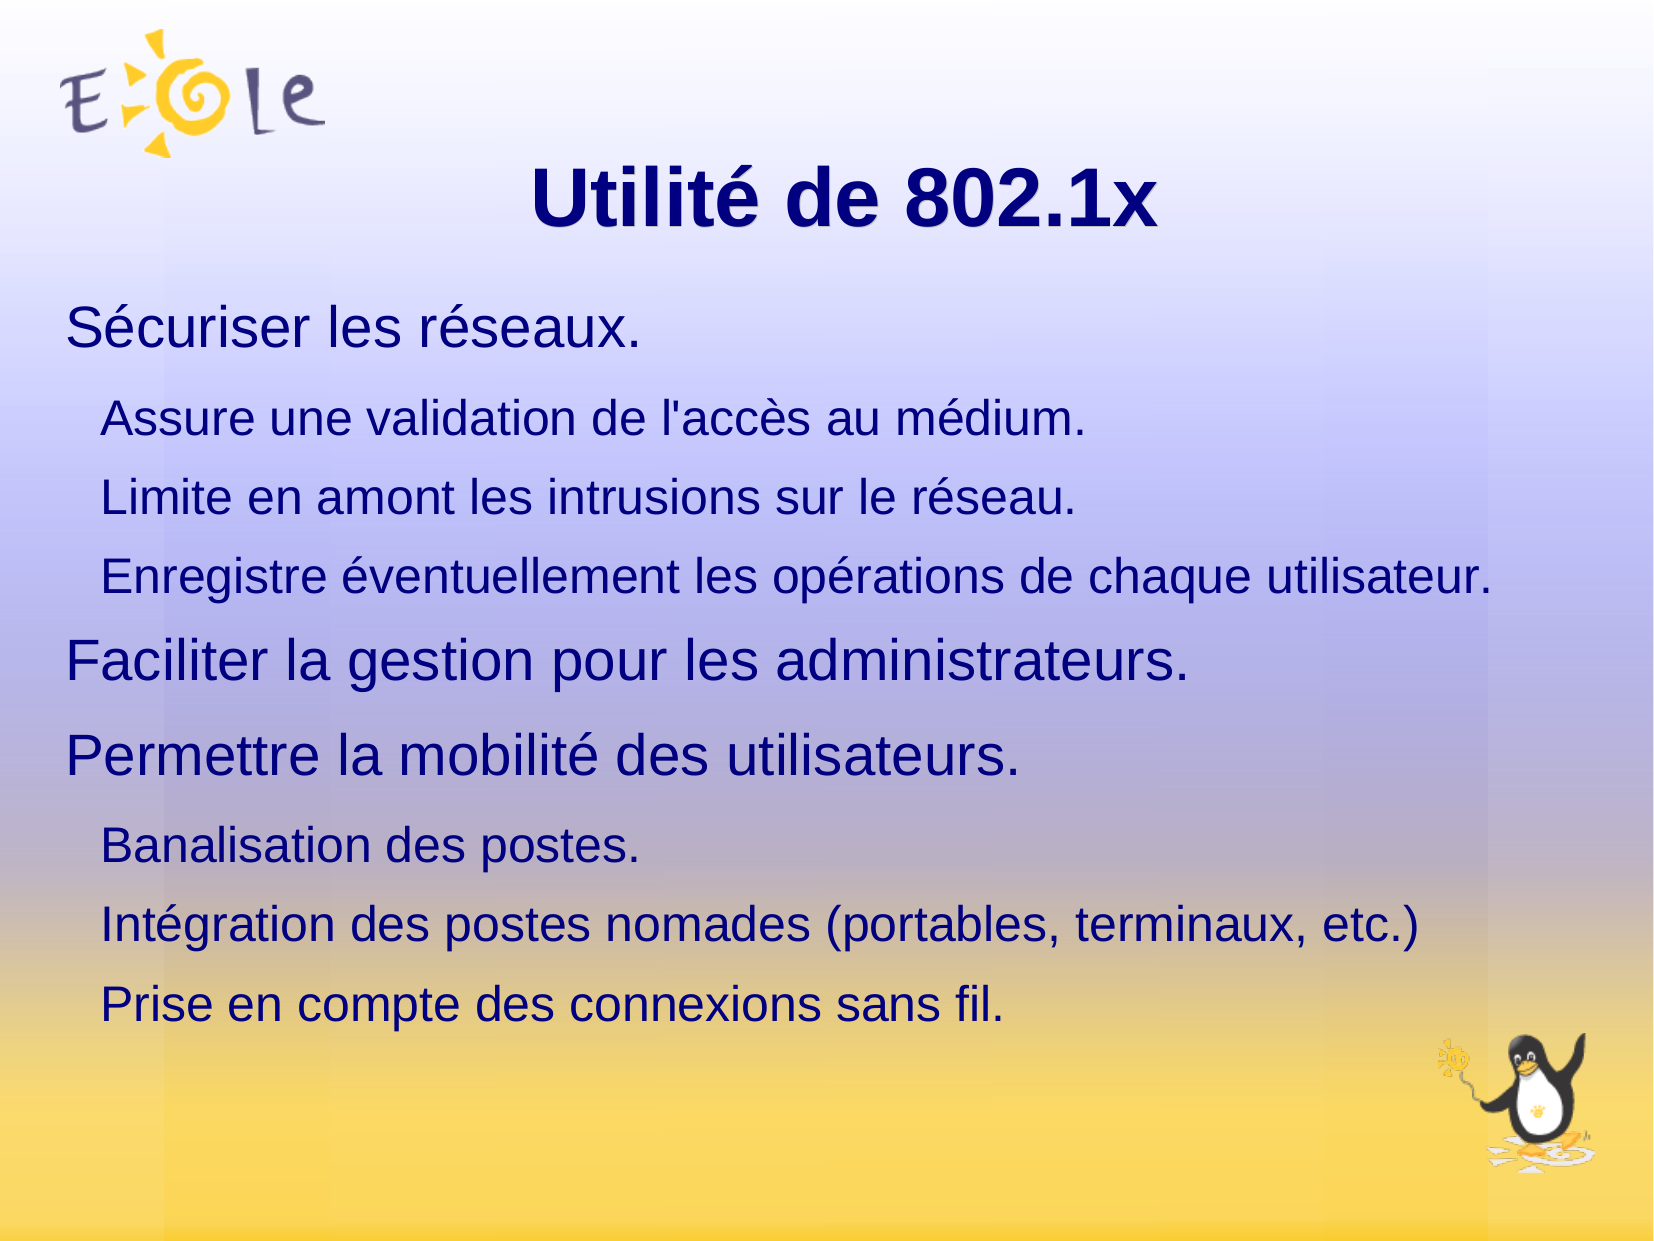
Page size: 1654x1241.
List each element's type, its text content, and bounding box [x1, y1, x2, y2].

text_box Utilité de 802.1x [515, 143, 1211, 266]
picture [0, 0, 1654, 1241]
list Sécuriser les réseaux. Assure une validation de l'accès au médium. Limite en amont les intrusions sur le réseau. Enregistre éventuellement les opérations de chaque utilisateur. Faciliter la gestion pour les administrateurs. Permettre la mobilité des utilisateurs. Banalisation des postes. Intégration des postes nomades (portables, terminaux, etc.) Prise en compte des connexions sans fil. [29, 295, 1518, 1154]
